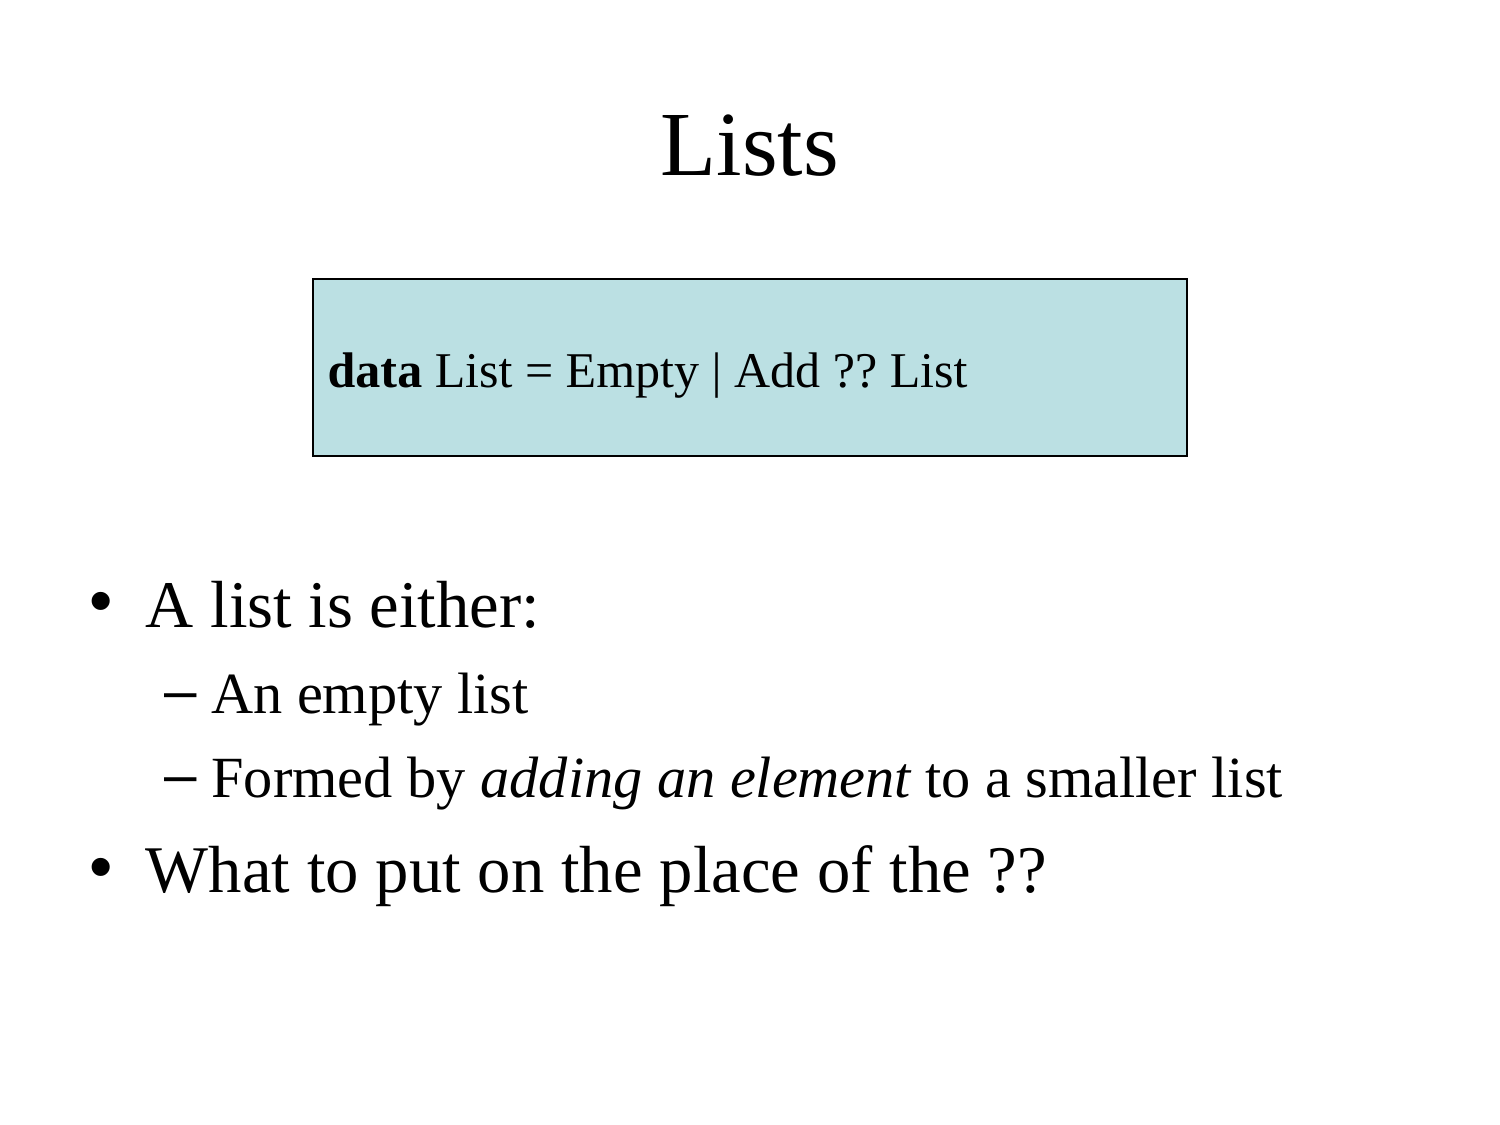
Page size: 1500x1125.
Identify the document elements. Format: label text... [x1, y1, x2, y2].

title Lists [75, 45, 1426, 233]
list A list is either: An empty list Formed by adding an element to a smaller list What to put on the place of the ?? [75, 262, 1426, 1005]
text_box data List = Empty | Add ?? List [312, 278, 1188, 456]
